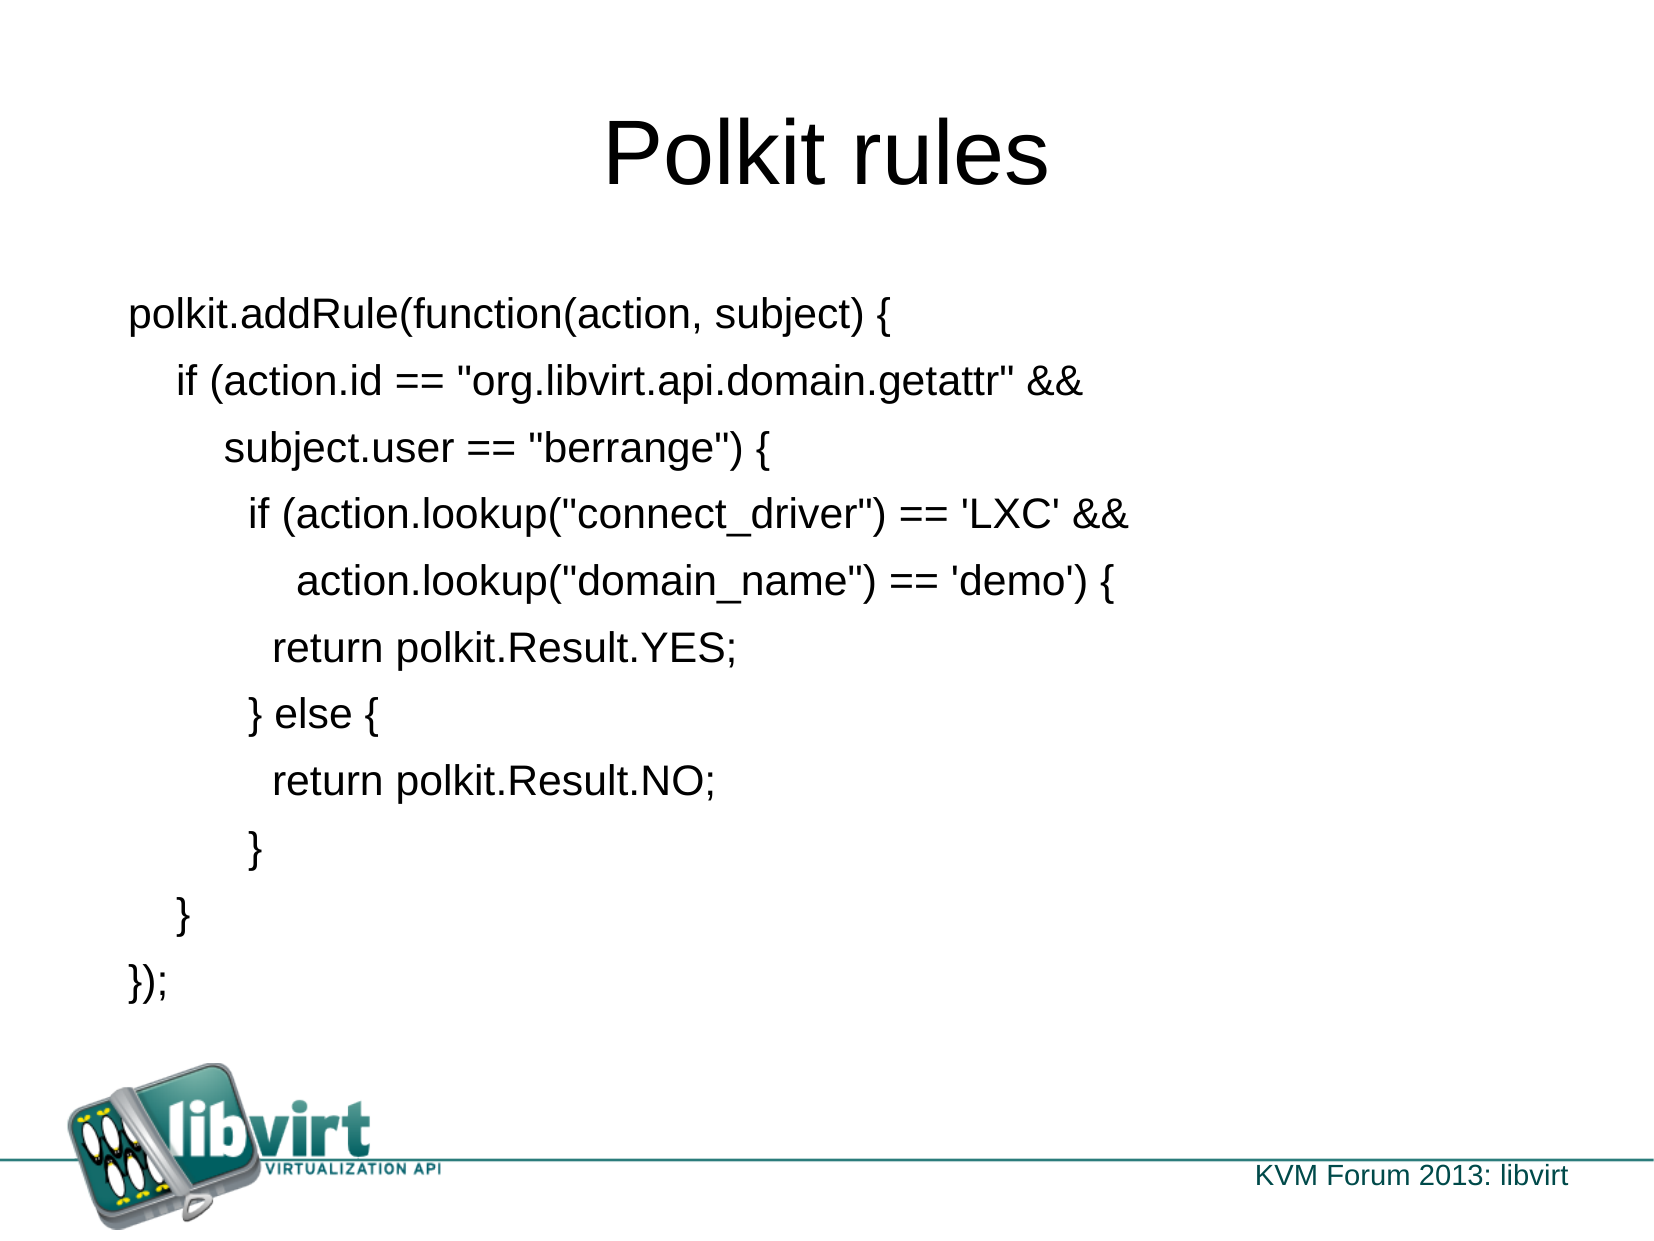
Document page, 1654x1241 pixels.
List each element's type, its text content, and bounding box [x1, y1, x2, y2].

list polkit.addRule(function(action, subject) { if (action.id == "org.libvirt.api.domain.getattr" && subject.user == "berrange") { if (action.lookup("connect_driver") == 'LXC' && action.lookup("domain_name") == 'demo') { return polkit.Result.YES; } else { return polkit.Result.NO; } } }); [82, 290, 1571, 1010]
title Polkit rules [82, 49, 1571, 257]
picture [0, 1063, 1654, 1230]
